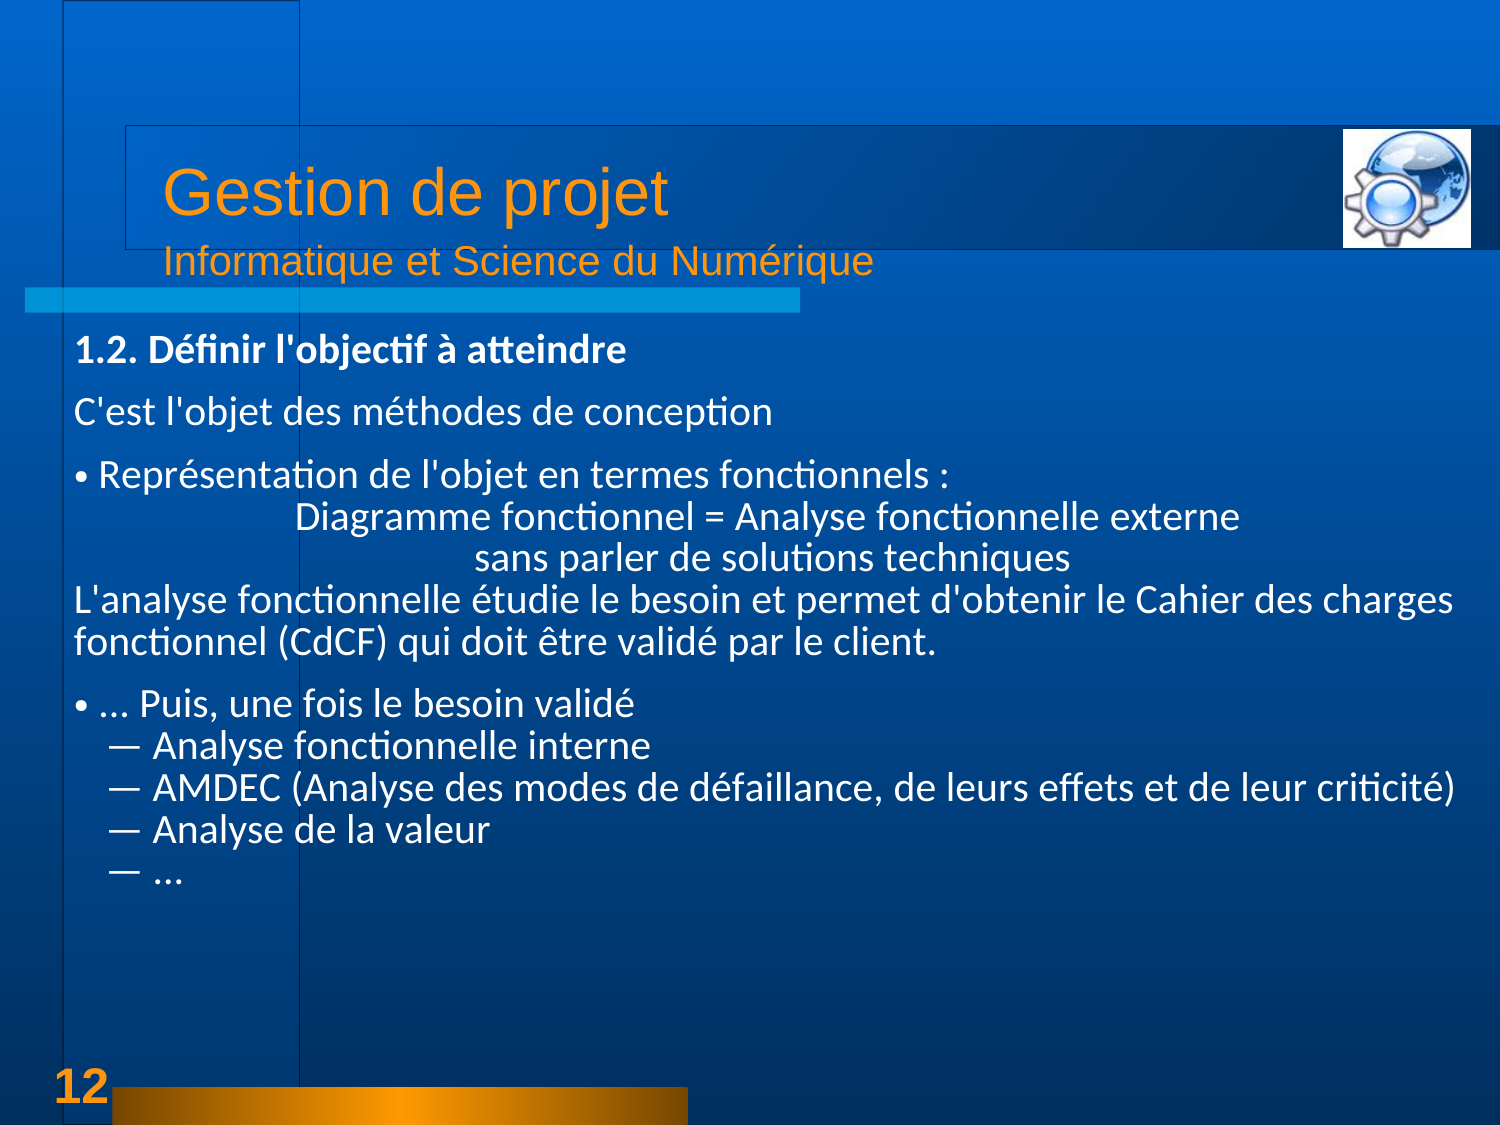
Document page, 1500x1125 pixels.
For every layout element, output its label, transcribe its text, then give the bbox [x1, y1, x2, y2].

picture [1343, 129, 1471, 248]
text_box 1.2. Définir l'objectif à atteindre C'est l'objet des méthodes de conception Représentation de l'objet en termes fonctionnels : Diagramme fonctionnel = Analyse fonctionnelle externe sans parler de solutions techniques L'analyse fonctionnelle étudie le besoin et permet d'obtenir le Cahier des charges fonctionnel (CdCF) qui doit être validé par le client. ... Puis, une fois le besoin validé — Analyse fonctionnelle interne — AMDEC (Analyse des modes de défaillance, de leurs effets et de leur criticité) — Analyse de la valeur — ... [59, 324, 1477, 1028]
